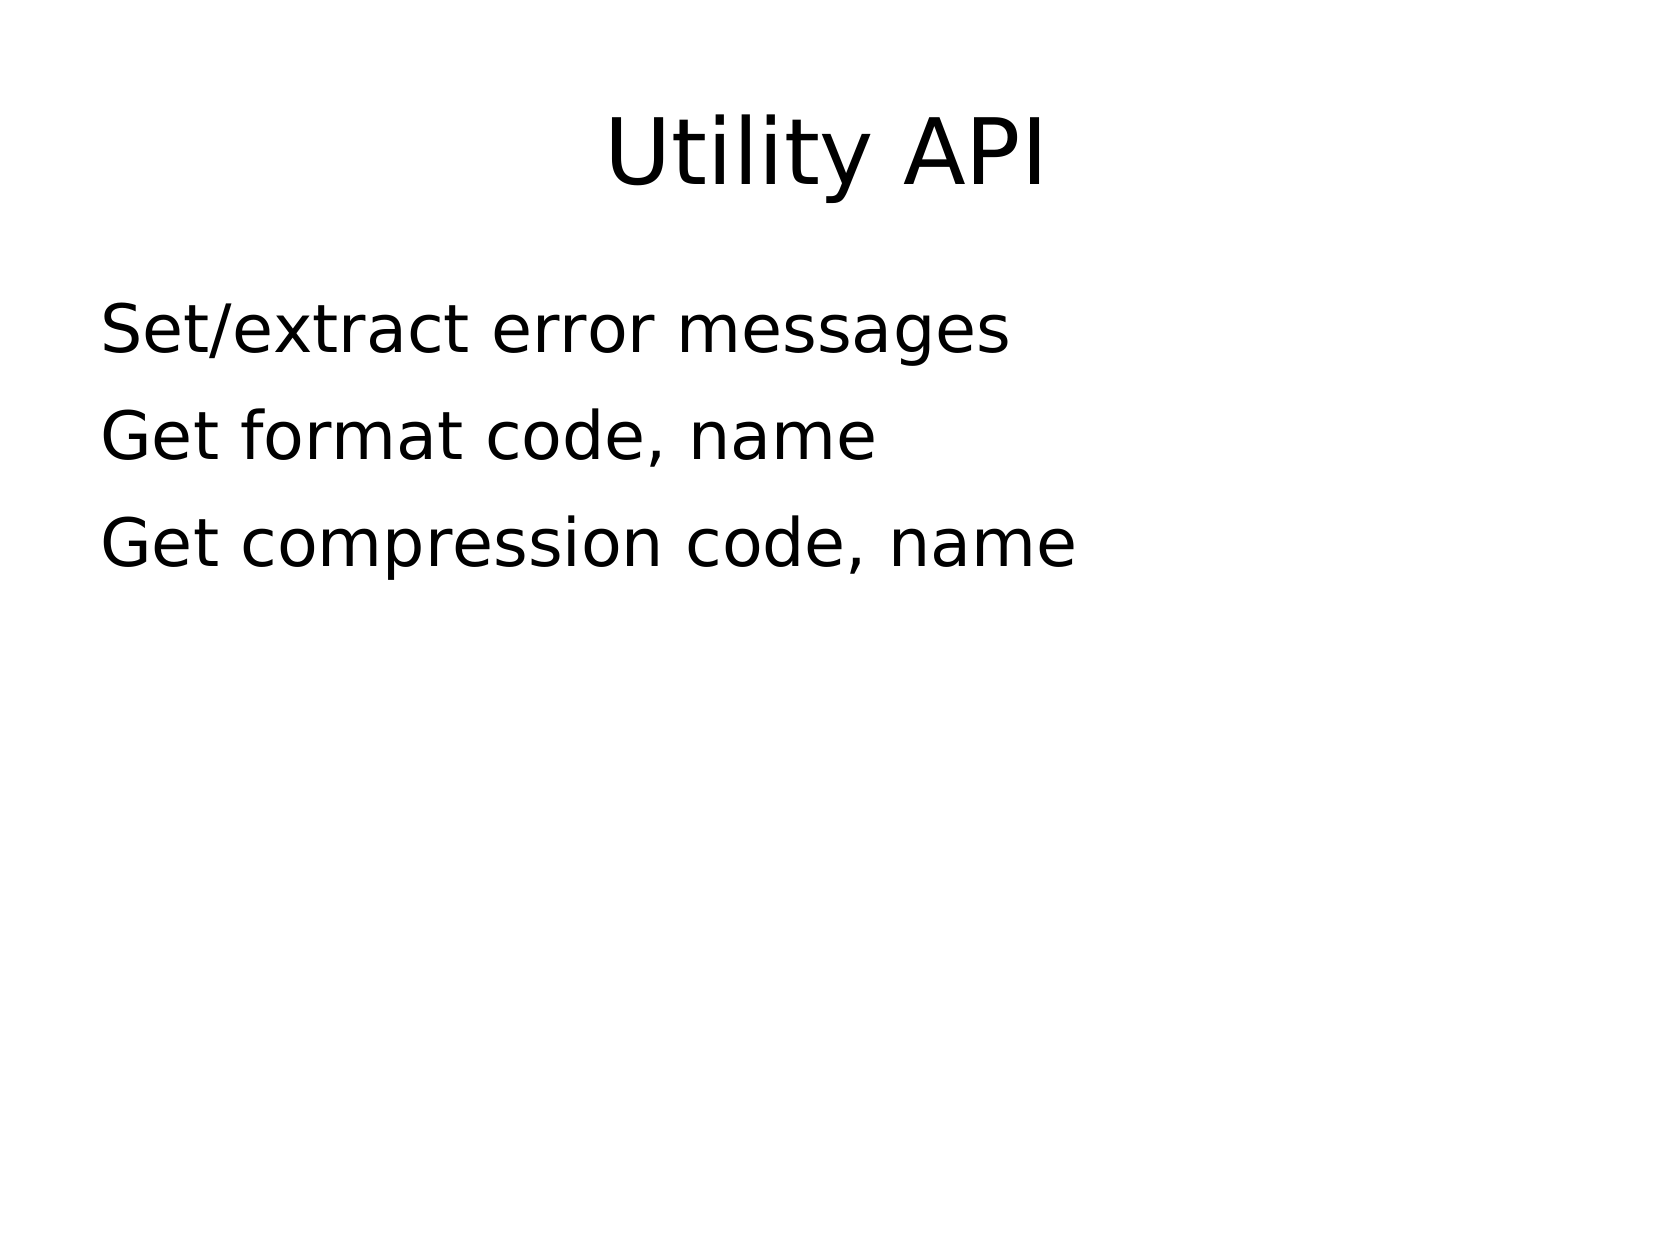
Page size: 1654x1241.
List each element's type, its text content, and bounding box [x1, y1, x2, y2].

title Utility API [82, 49, 1571, 257]
list Set/extract error messages Get format code, name Get compression code, name [82, 290, 1571, 1109]
